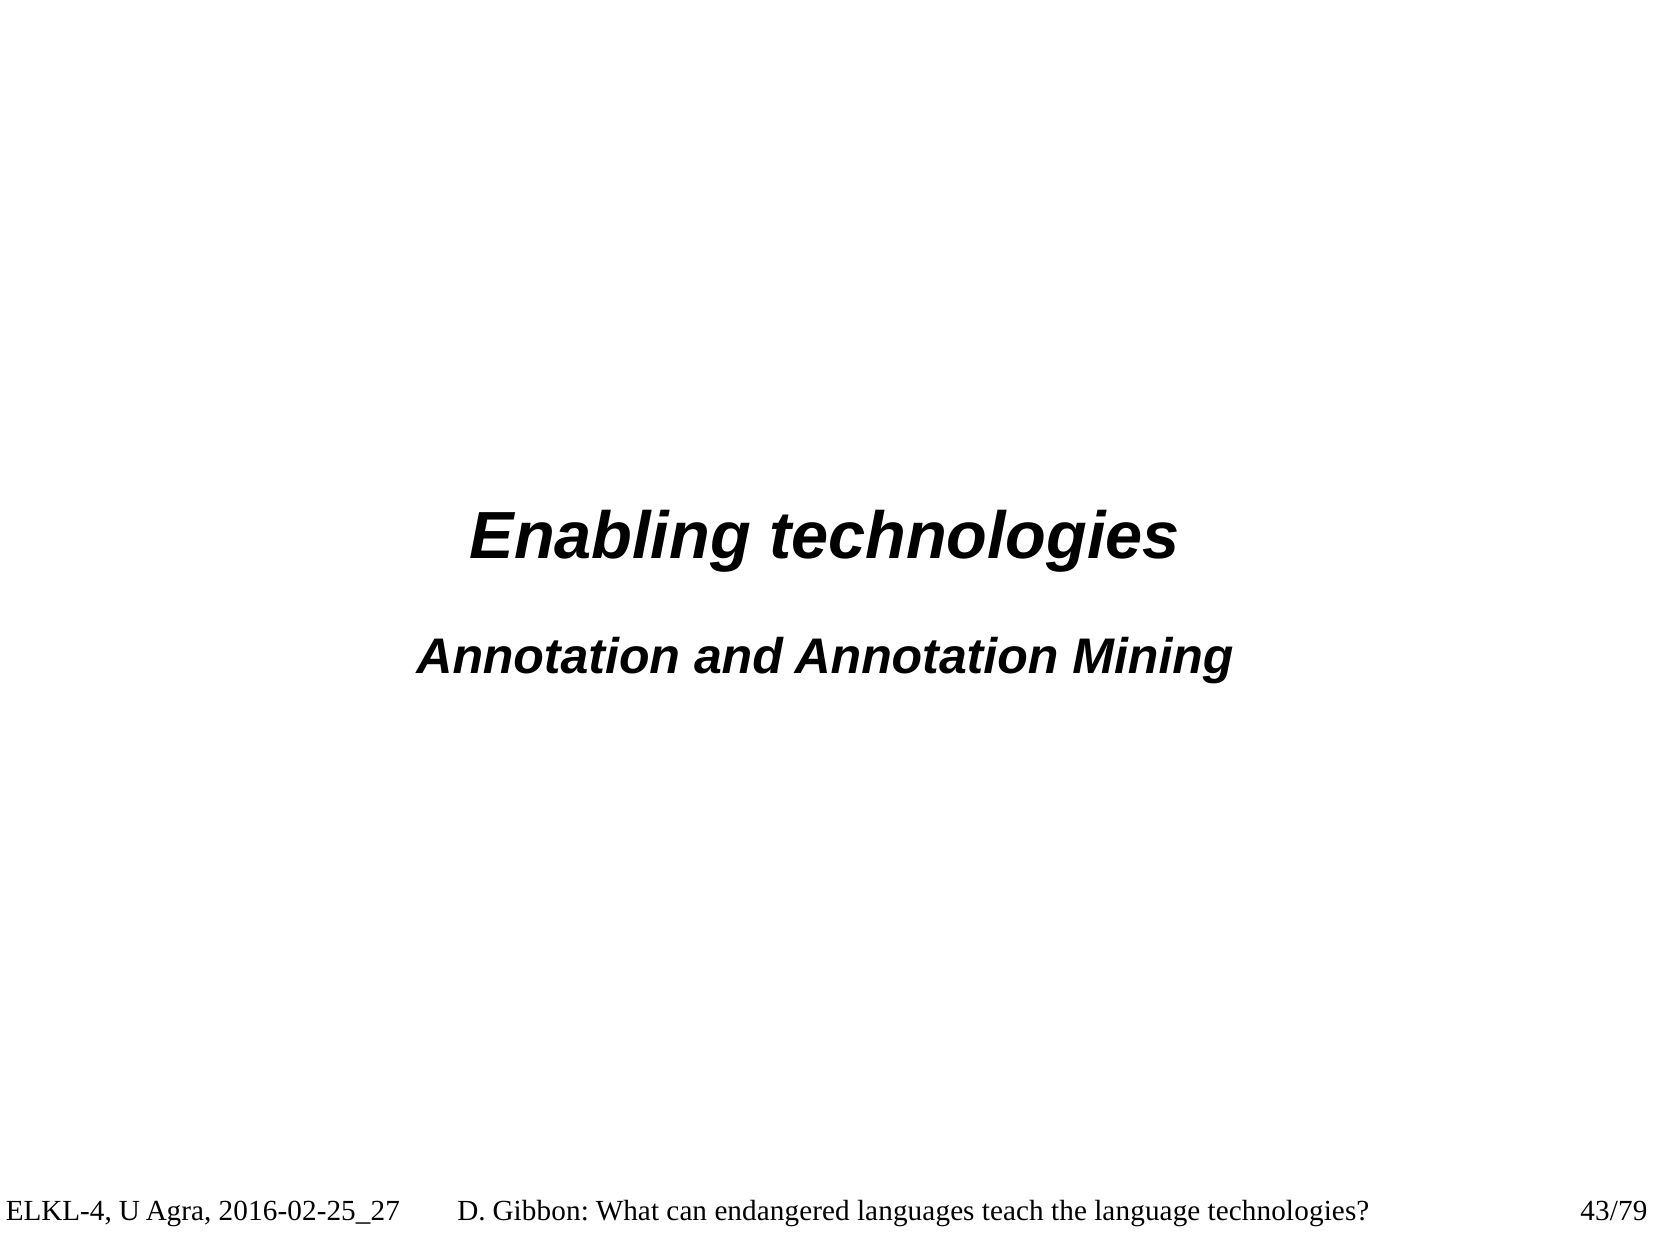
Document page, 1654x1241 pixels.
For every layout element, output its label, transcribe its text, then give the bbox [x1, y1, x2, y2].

title Enabling technologies Annotation and Annotation Mining [0, 497, 1654, 685]
